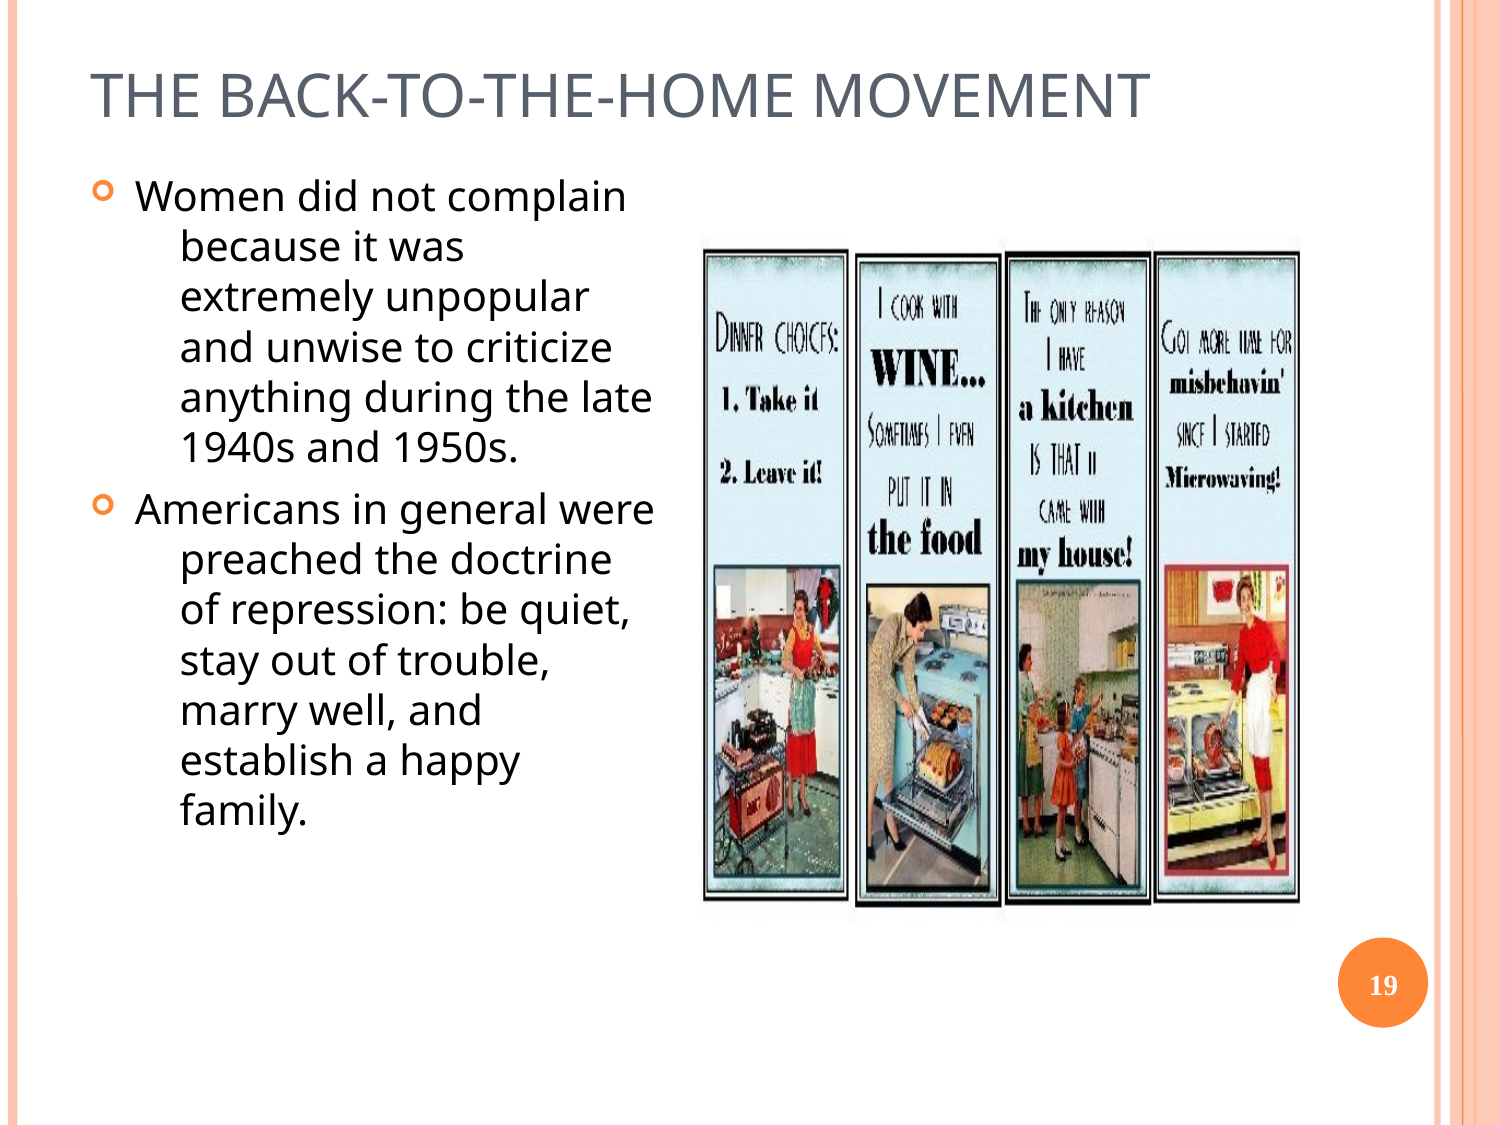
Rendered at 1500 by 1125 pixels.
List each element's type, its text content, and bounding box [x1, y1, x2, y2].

title The Back-to-the-Home Movement [75, 45, 1300, 138]
picture [700, 187, 1301, 1075]
list Women did not complain because it was extremely unpopular and unwise to criticize anything during the late 1940s and 1950s. Americans in general were preached the doctrine of repression: be quiet, stay out of trouble, marry well, and establish a happy family. [75, 162, 676, 1013]
text_box [1333, 940, 1434, 1027]
